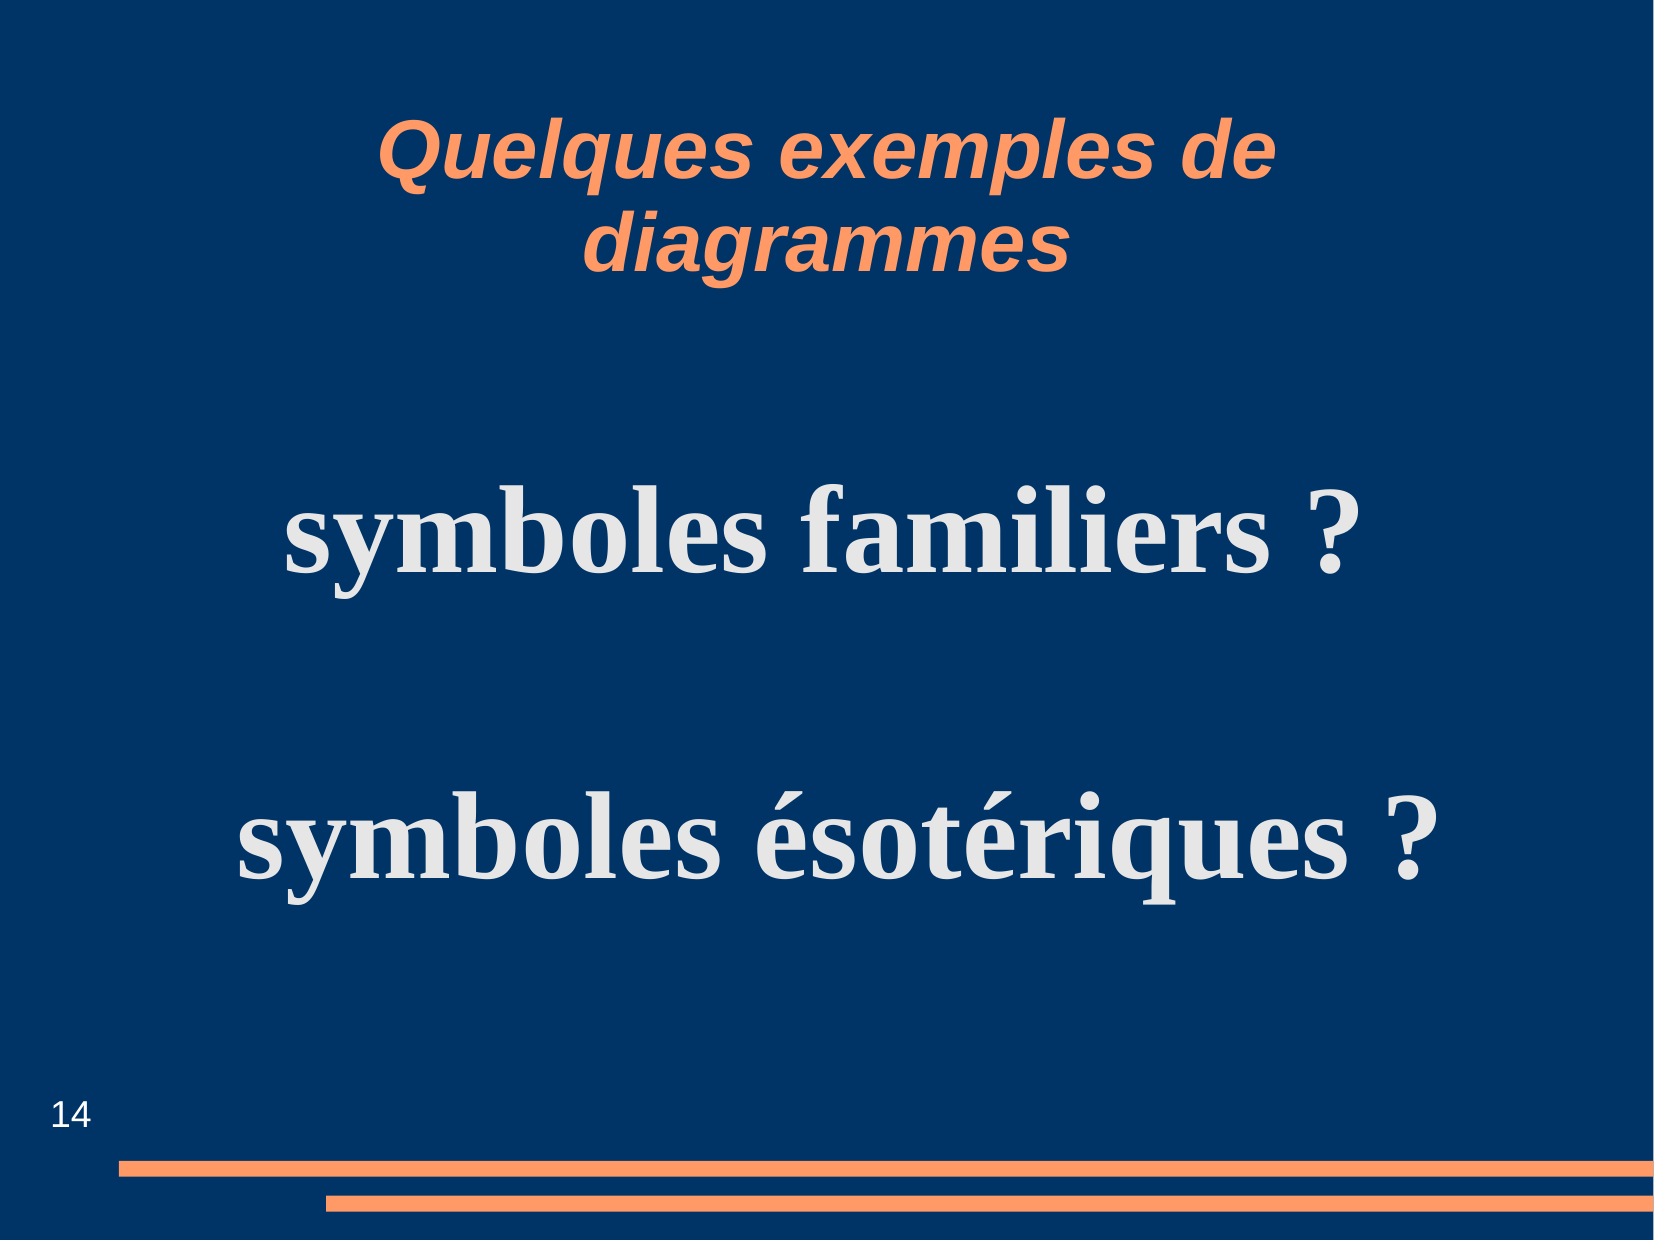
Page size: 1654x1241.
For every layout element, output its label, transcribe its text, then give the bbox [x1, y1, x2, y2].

list symboles familiers ? symboles ésotériques ? [121, 322, 1561, 1132]
title Quelques exemples de diagrammes [121, 10, 1534, 290]
